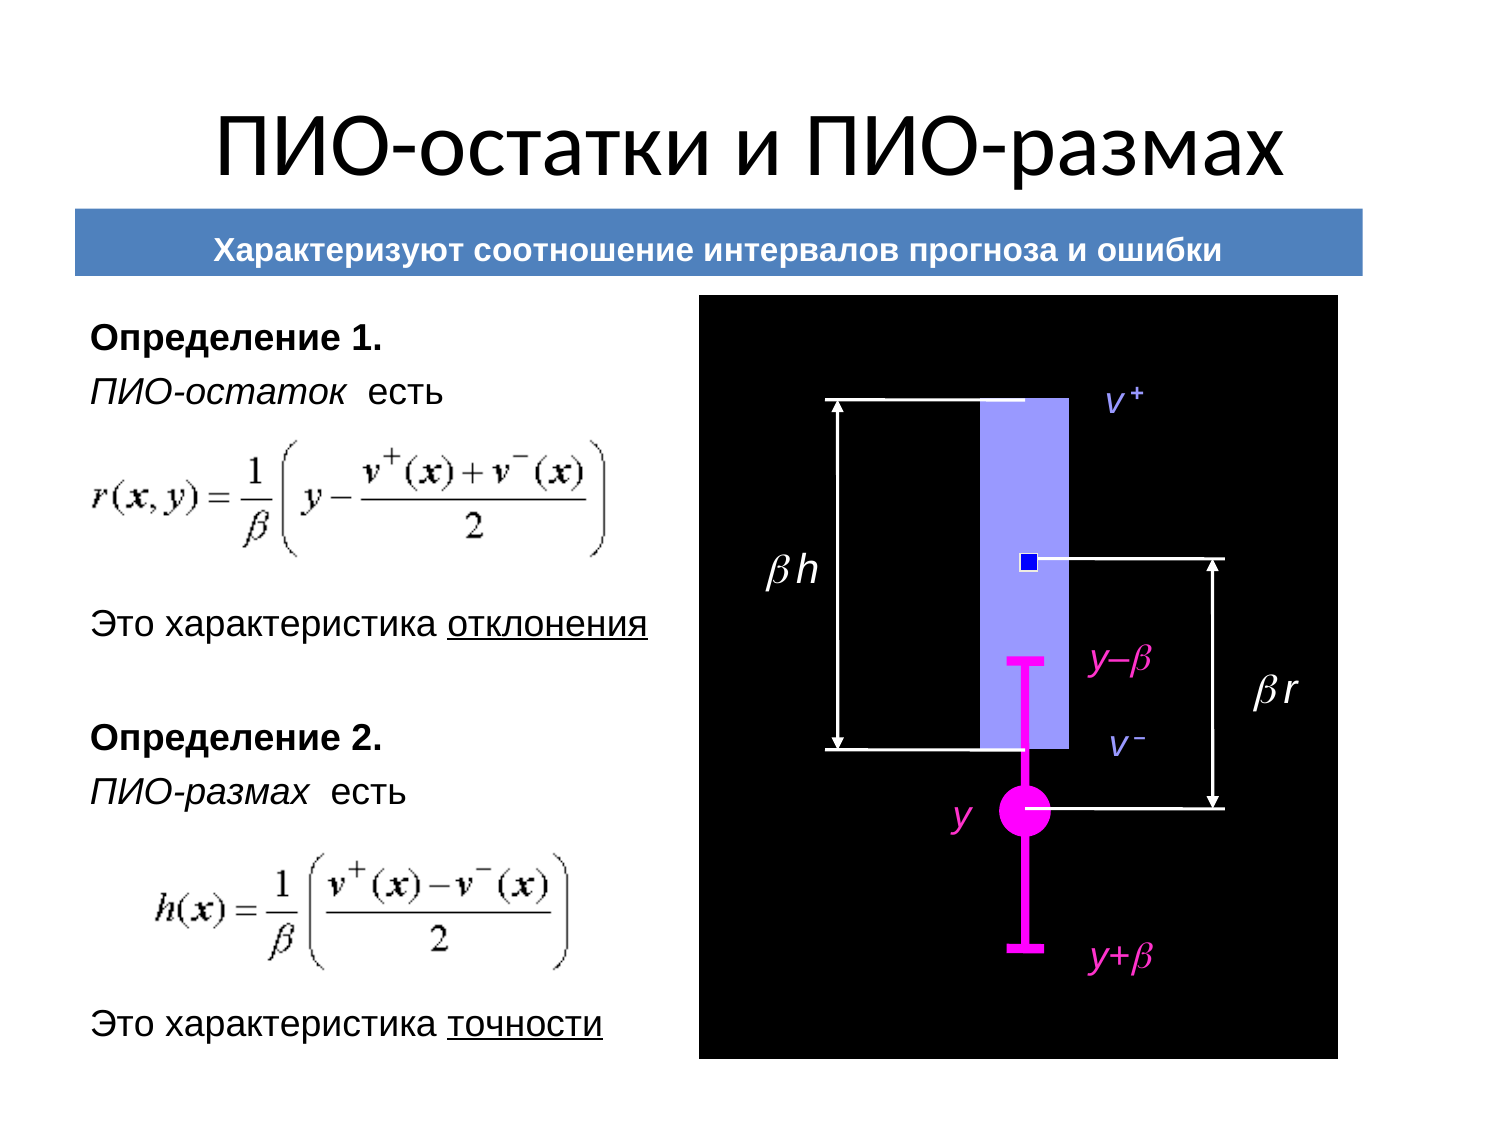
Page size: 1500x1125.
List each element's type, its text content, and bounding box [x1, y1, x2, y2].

text_box [699, 296, 1338, 1059]
picture [87, 433, 613, 565]
text_box y+ [1074, 923, 1176, 1029]
text_box Определение 1. ПИО-остаток есть Это характеристика отклонения [74, 296, 638, 659]
text_box y– [1074, 625, 1211, 687]
text_box v – [1093, 710, 1167, 772]
text_box Характеризуют соотношение интервалов прогноза и ошибки [75, 208, 1363, 276]
picture [150, 846, 576, 978]
text_box y [937, 781, 987, 843]
text_box v + [1090, 364, 1160, 430]
title ПИО-остатки и ПИО-размах [75, 45, 1426, 233]
text_box  r [1237, 653, 1324, 720]
text_box  h [749, 534, 846, 601]
text_box Определение 2. ПИО-размах есть Это характеристика точности [74, 696, 638, 1059]
